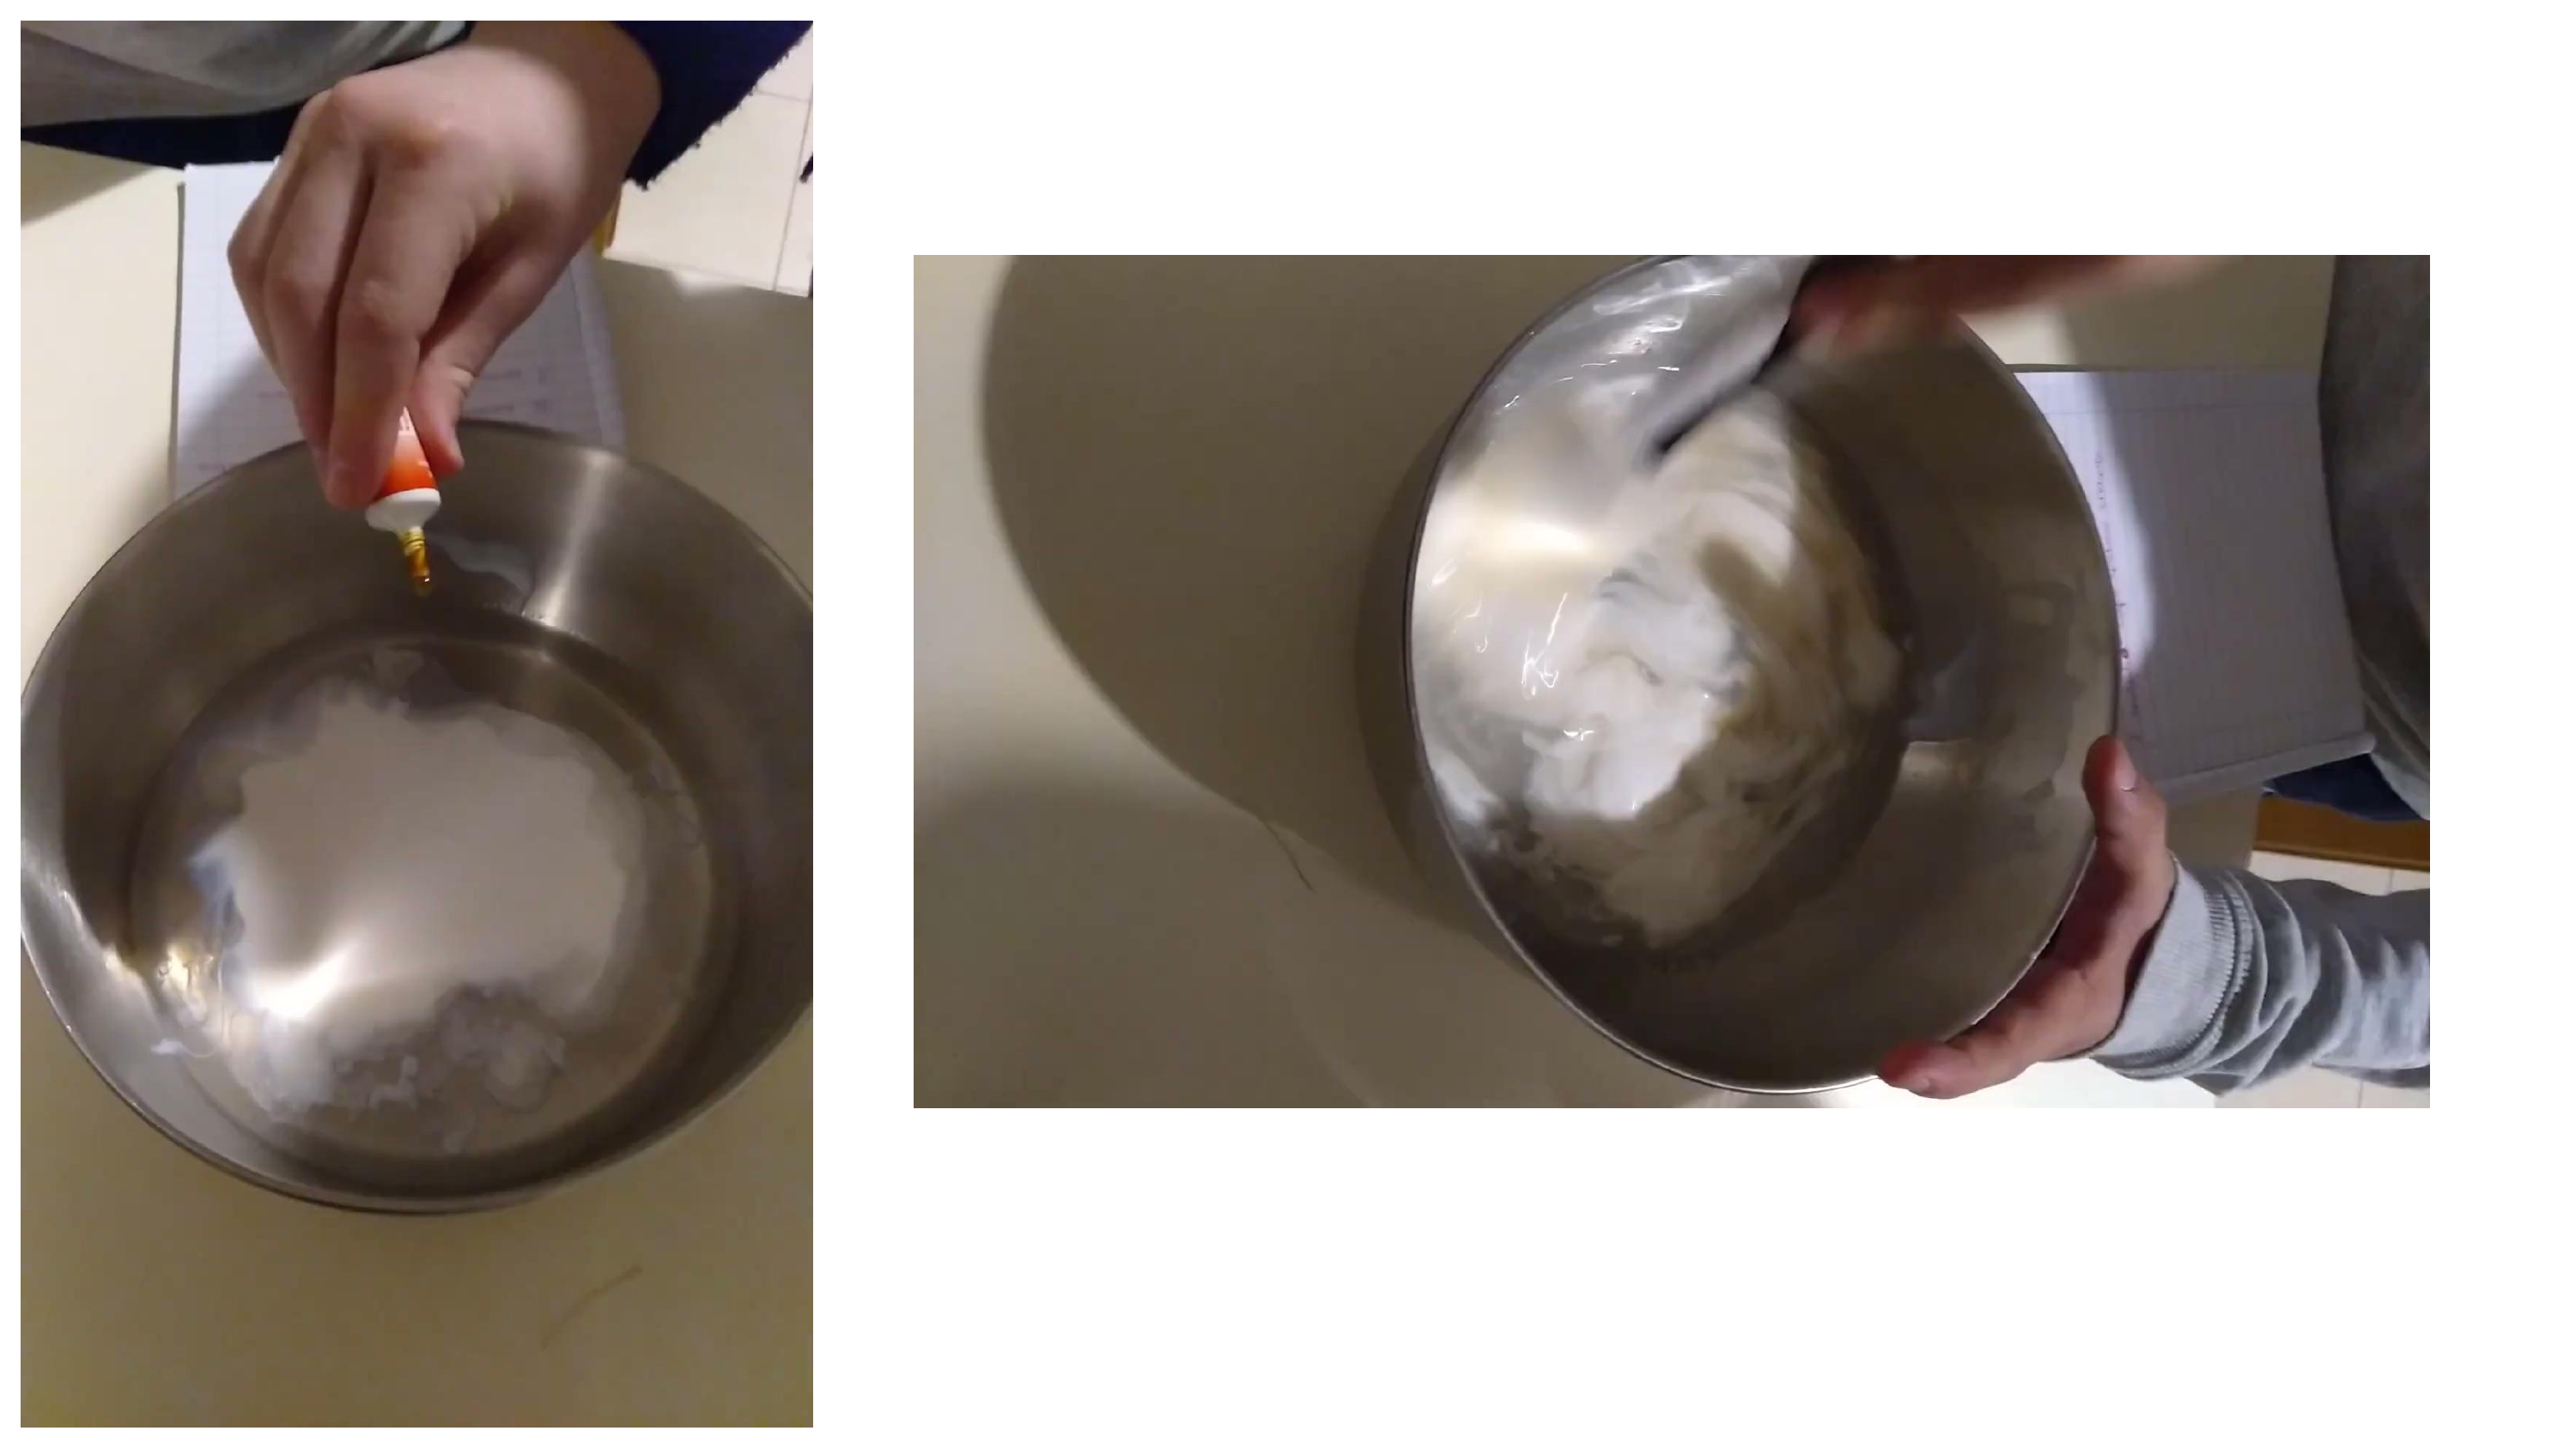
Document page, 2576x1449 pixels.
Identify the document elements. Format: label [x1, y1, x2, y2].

picture [914, 255, 2430, 1108]
picture [21, 21, 813, 1428]
